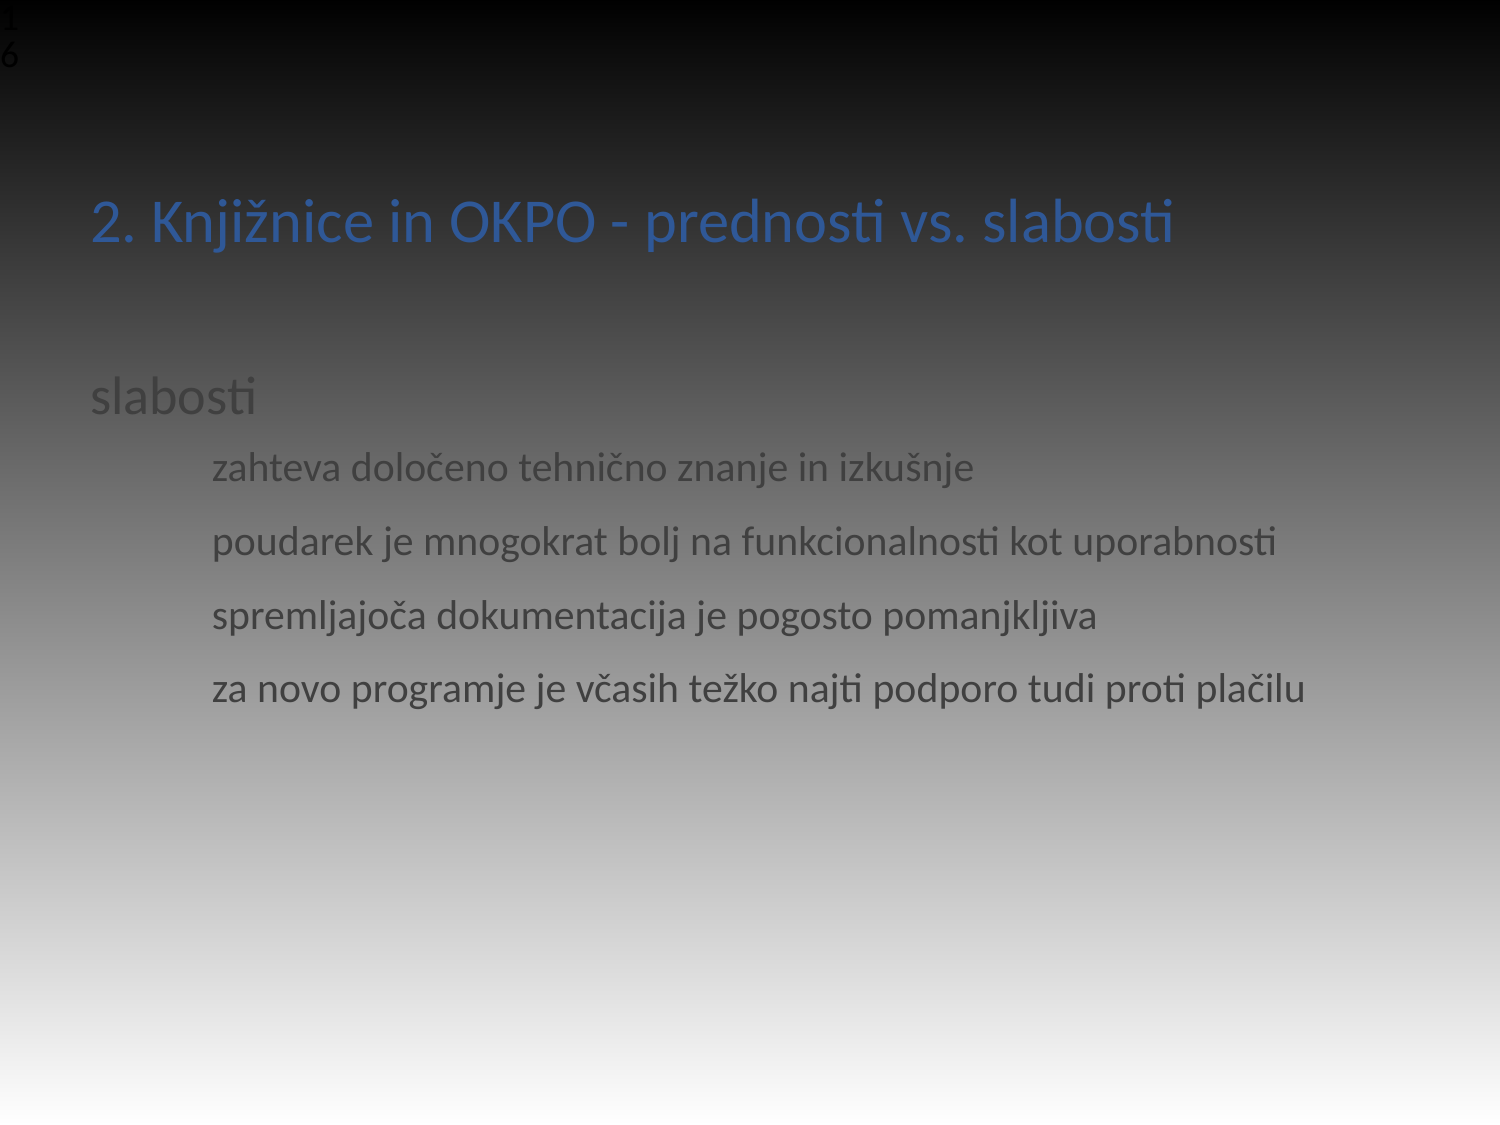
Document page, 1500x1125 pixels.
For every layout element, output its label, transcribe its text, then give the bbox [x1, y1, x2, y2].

list slabosti zahteva določeno tehnično znanje in izkušnje poudarek je mnogokrat bolj na funkcionalnosti kot uporabnosti spremljajoča dokumentacija je pogosto pomanjkljiva za novo programje je včasih težko najti podporo tudi proti plačilu [75, 262, 1425, 1005]
title 2. Knjižnice in OKPO - prednosti vs. slabosti [75, 0, 1425, 262]
